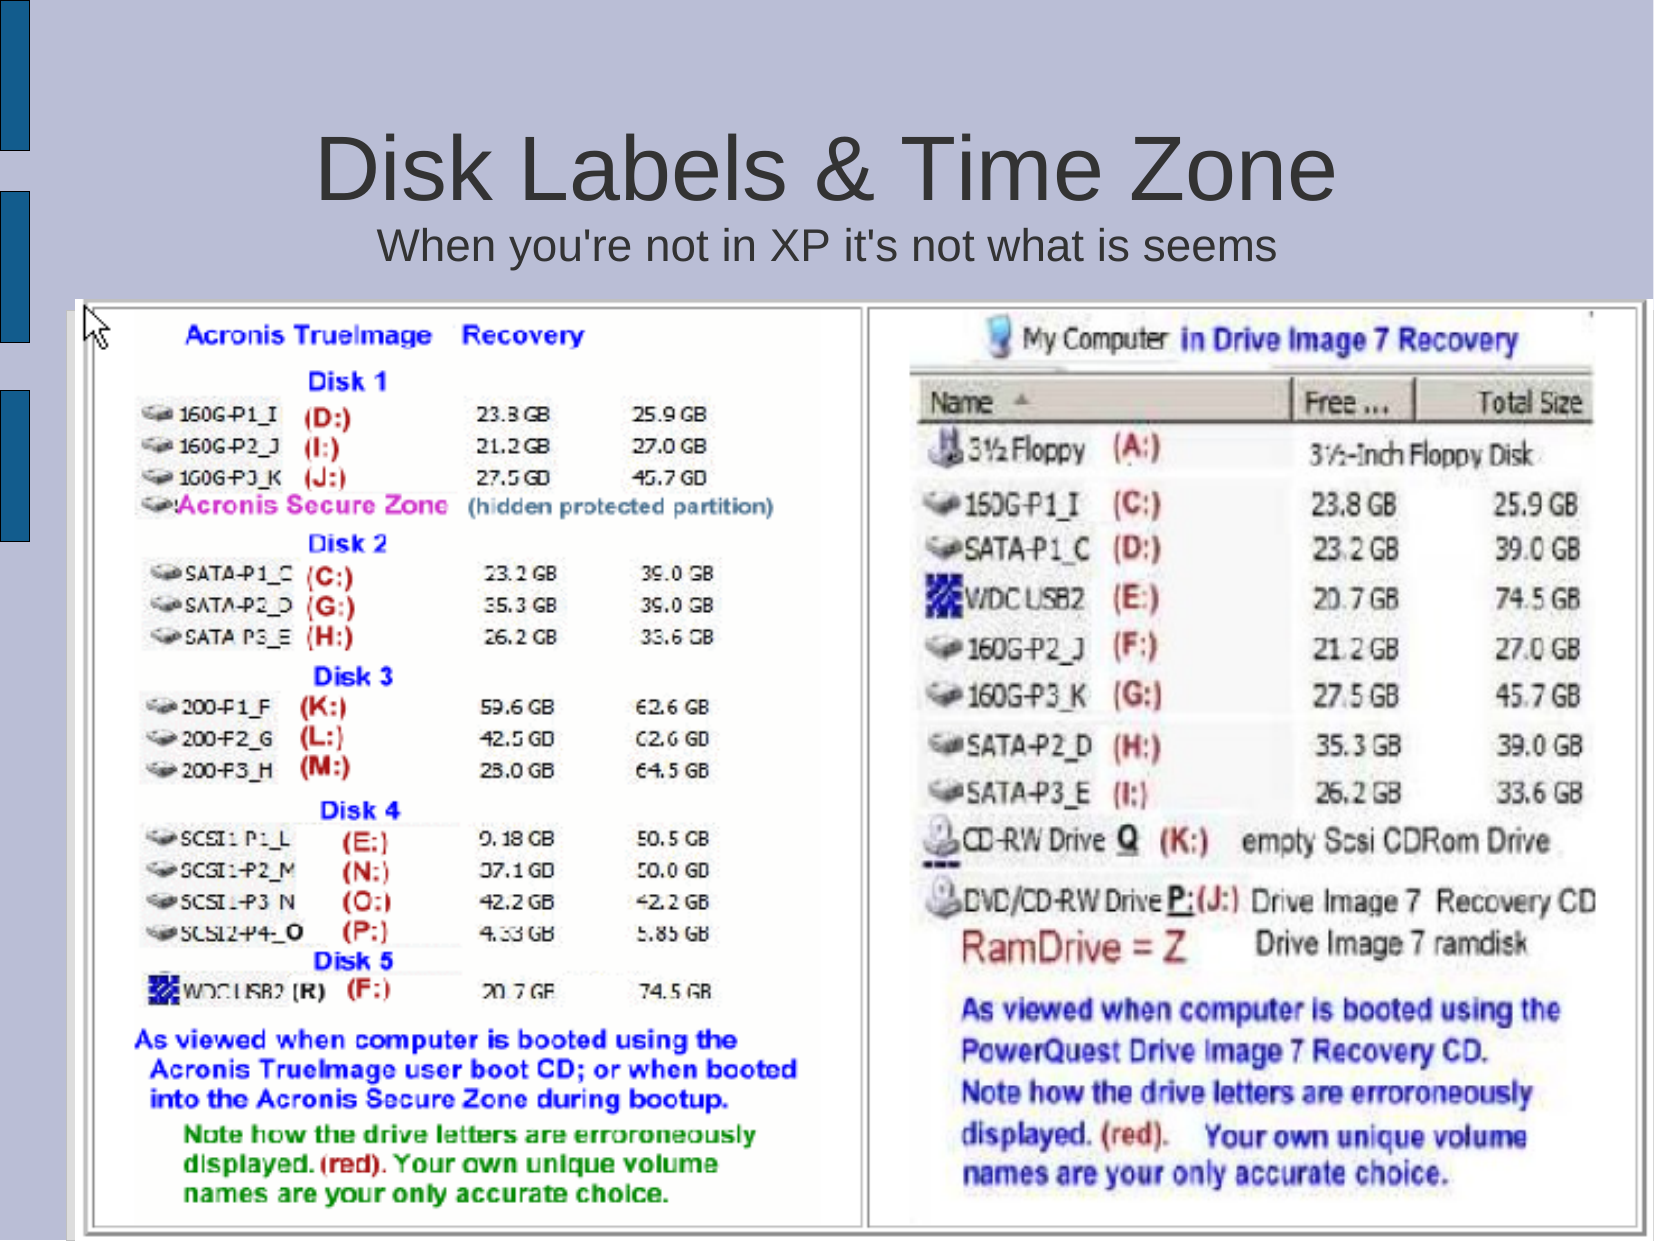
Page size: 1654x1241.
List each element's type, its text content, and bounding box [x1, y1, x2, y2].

title Disk Labels & Time Zone When you're not in XP it's not what is seems [121, 91, 1534, 299]
picture [75, 299, 1654, 1241]
